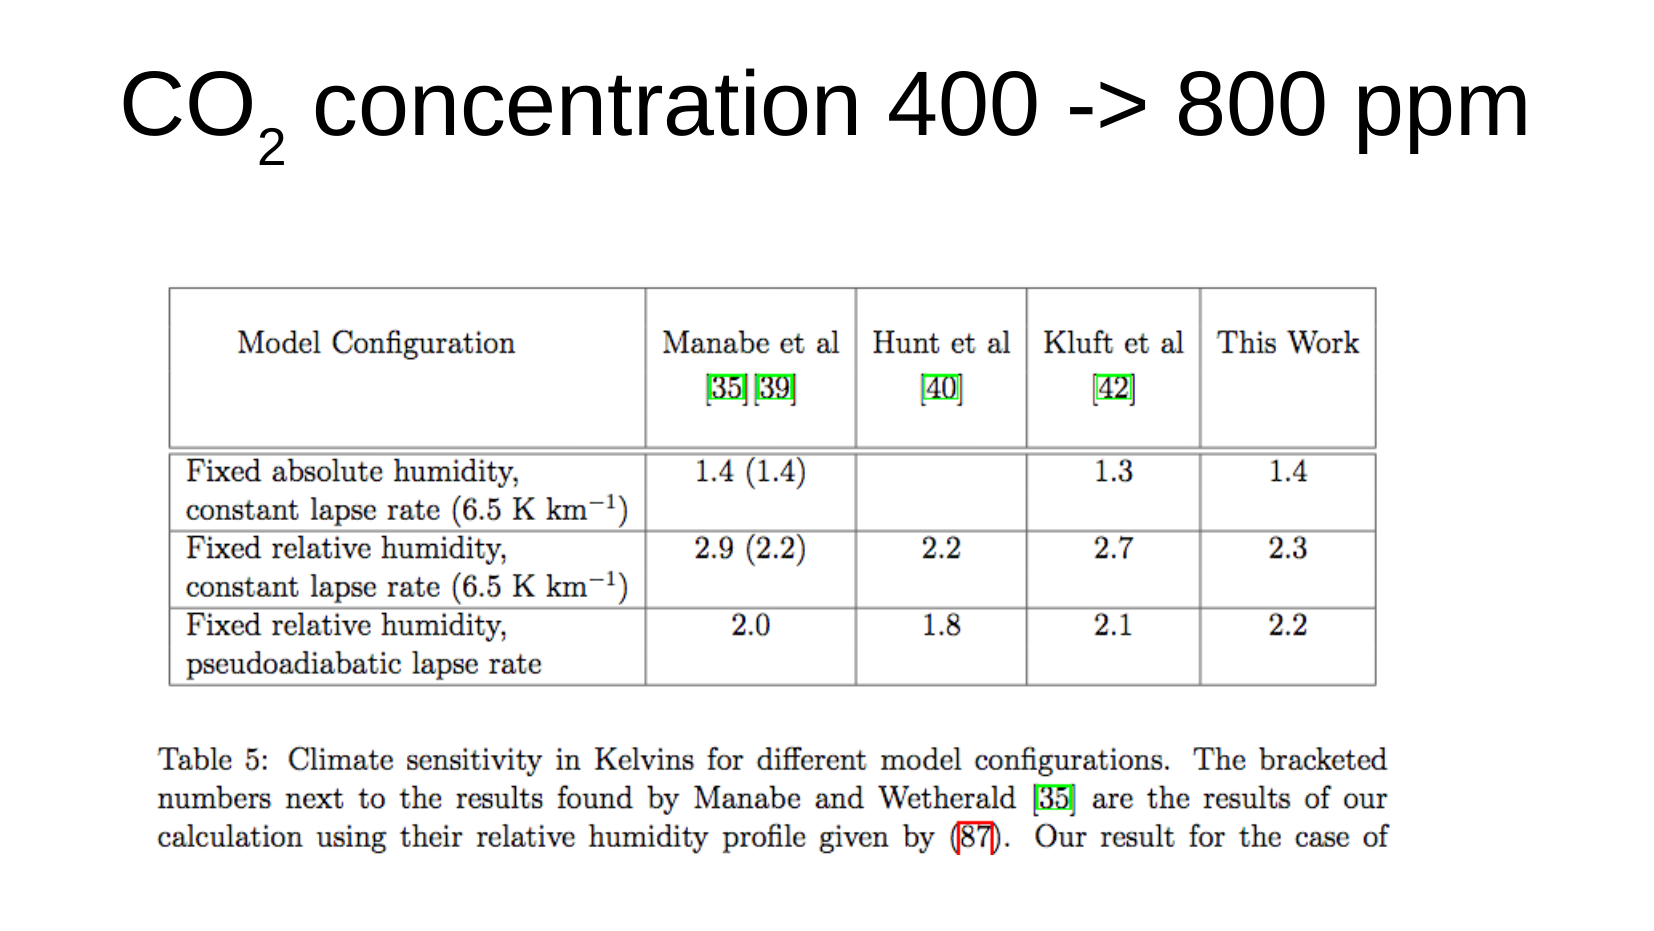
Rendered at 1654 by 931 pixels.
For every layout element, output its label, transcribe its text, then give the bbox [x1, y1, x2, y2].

title CO2 concentration 400 -> 800 ppm [82, 37, 1571, 193]
picture [60, 185, 1441, 856]
